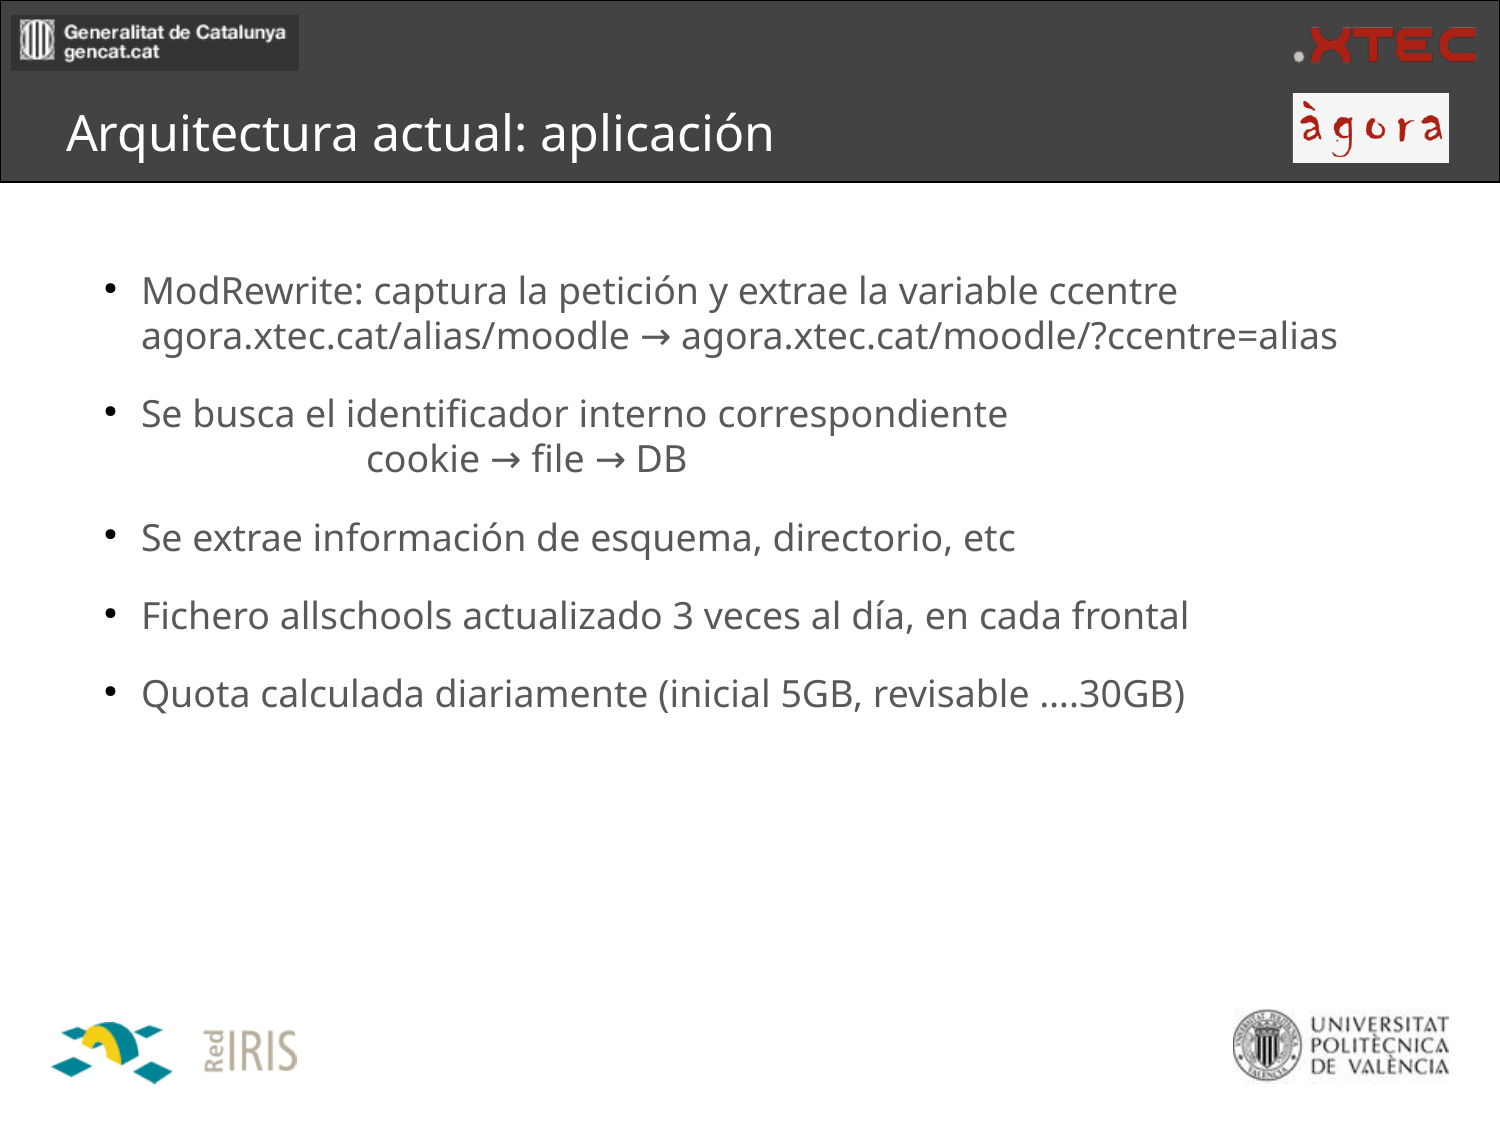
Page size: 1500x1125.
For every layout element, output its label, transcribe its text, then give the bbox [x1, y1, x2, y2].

list ModRewrite: captura la petición y extrae la variable ccentre agora.xtec.cat/alias/moodle → agora.xtec.cat/moodle/?ccentre=alias Se busca el identificador interno correspondiente cookie → file → DB Se extrae información de esquema, directorio, etc Fichero allschools actualizado 3 veces al día, en cada frontal Quota calculada diariamente (inicial 5GB, revisable ….30GB) [51, 252, 1449, 1000]
picture [1233, 1009, 1449, 1084]
title Arquitectura actual: aplicación [51, 86, 1449, 212]
picture [1293, 23, 1480, 67]
picture [51, 1022, 297, 1084]
picture [11, 15, 299, 71]
